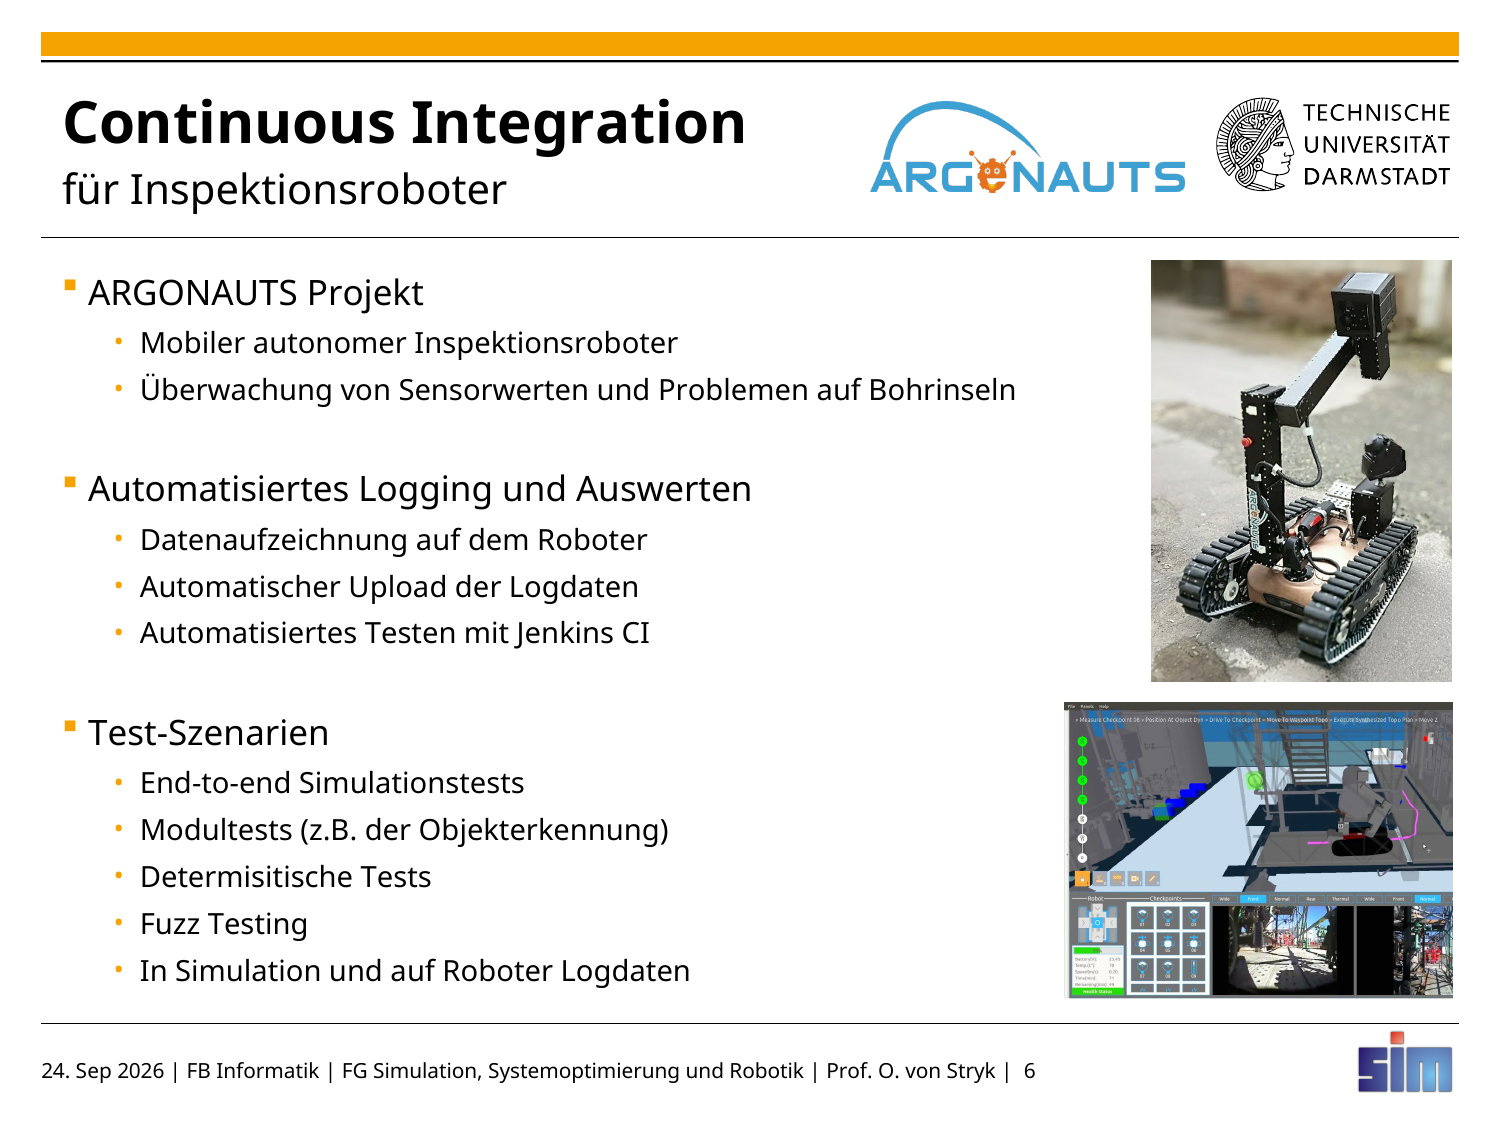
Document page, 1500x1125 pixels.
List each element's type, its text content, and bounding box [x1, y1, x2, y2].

picture [1151, 260, 1452, 682]
list ARGONAUTS Projekt Mobiler autonomer Inspektionsroboter Überwachung von Sensorwerten und Problemen auf Bohrinseln Automatisiertes Logging und Auswerten Datenaufzeichnung auf dem Roboter Automatischer Upload der Logdaten Automatisiertes Testen mit Jenkins CI Test-Szenarien End-to-end Simulationstests Modultests (z.B. der Objekterkennung) Determisitische Tests Fuzz Testing In Simulation und auf Roboter Logdaten [47, 261, 1152, 1004]
title Continuous Integration für Inspektionsroboter [47, 72, 1152, 226]
picture [1064, 702, 1453, 999]
picture [870, 101, 1185, 193]
picture [1357, 1030, 1453, 1093]
